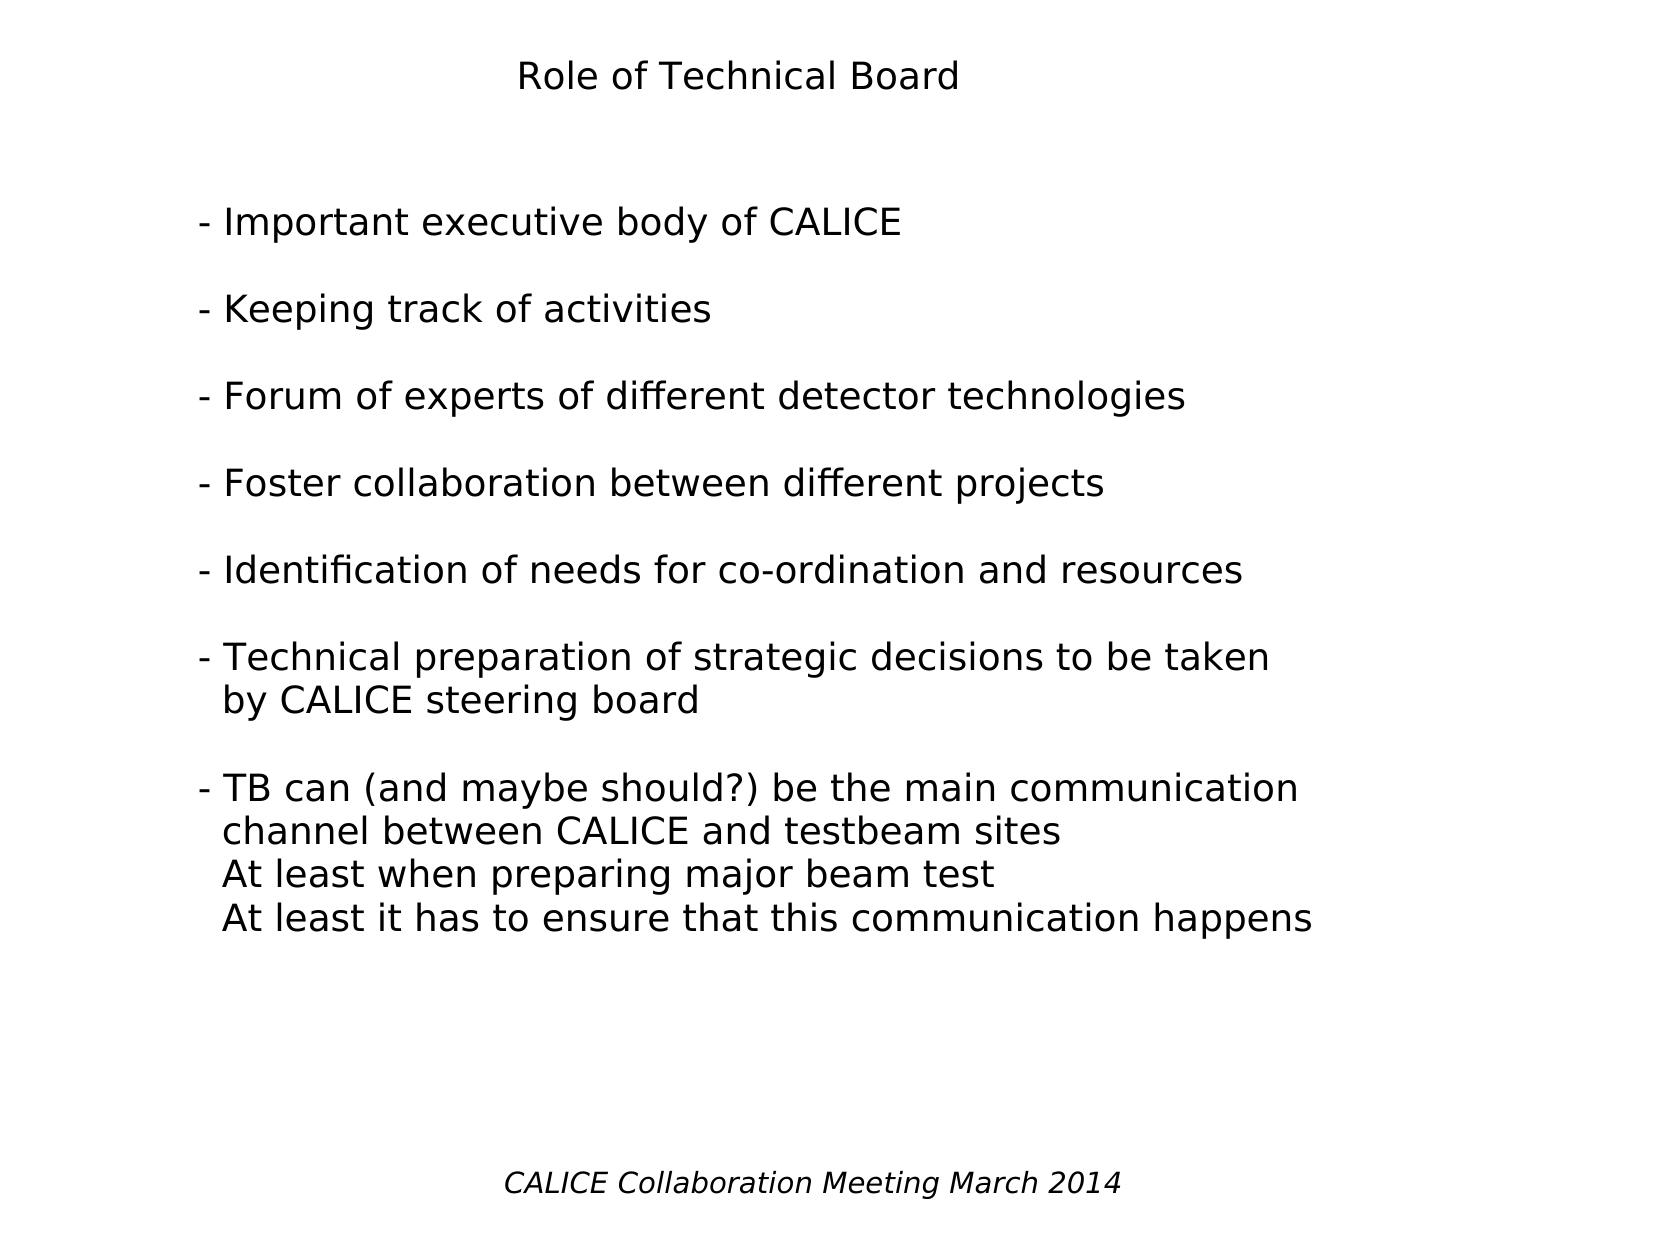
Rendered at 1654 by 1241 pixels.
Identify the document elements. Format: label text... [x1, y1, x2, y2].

text_box Role of Technical Board [501, 47, 967, 106]
text_box - Important executive body of CALICE - Keeping track of activities - Forum of experts of different detector technologies - Foster collaboration between different projects - Identification of needs for co-ordination and resources - Technical preparation of strategic decisions to be taken by CALICE steering board - TB can (and maybe should?) be the main communication channel between CALICE and testbeam sites At least when preparing major beam test At least it has to ensure that this communication happens [183, 193, 1335, 948]
